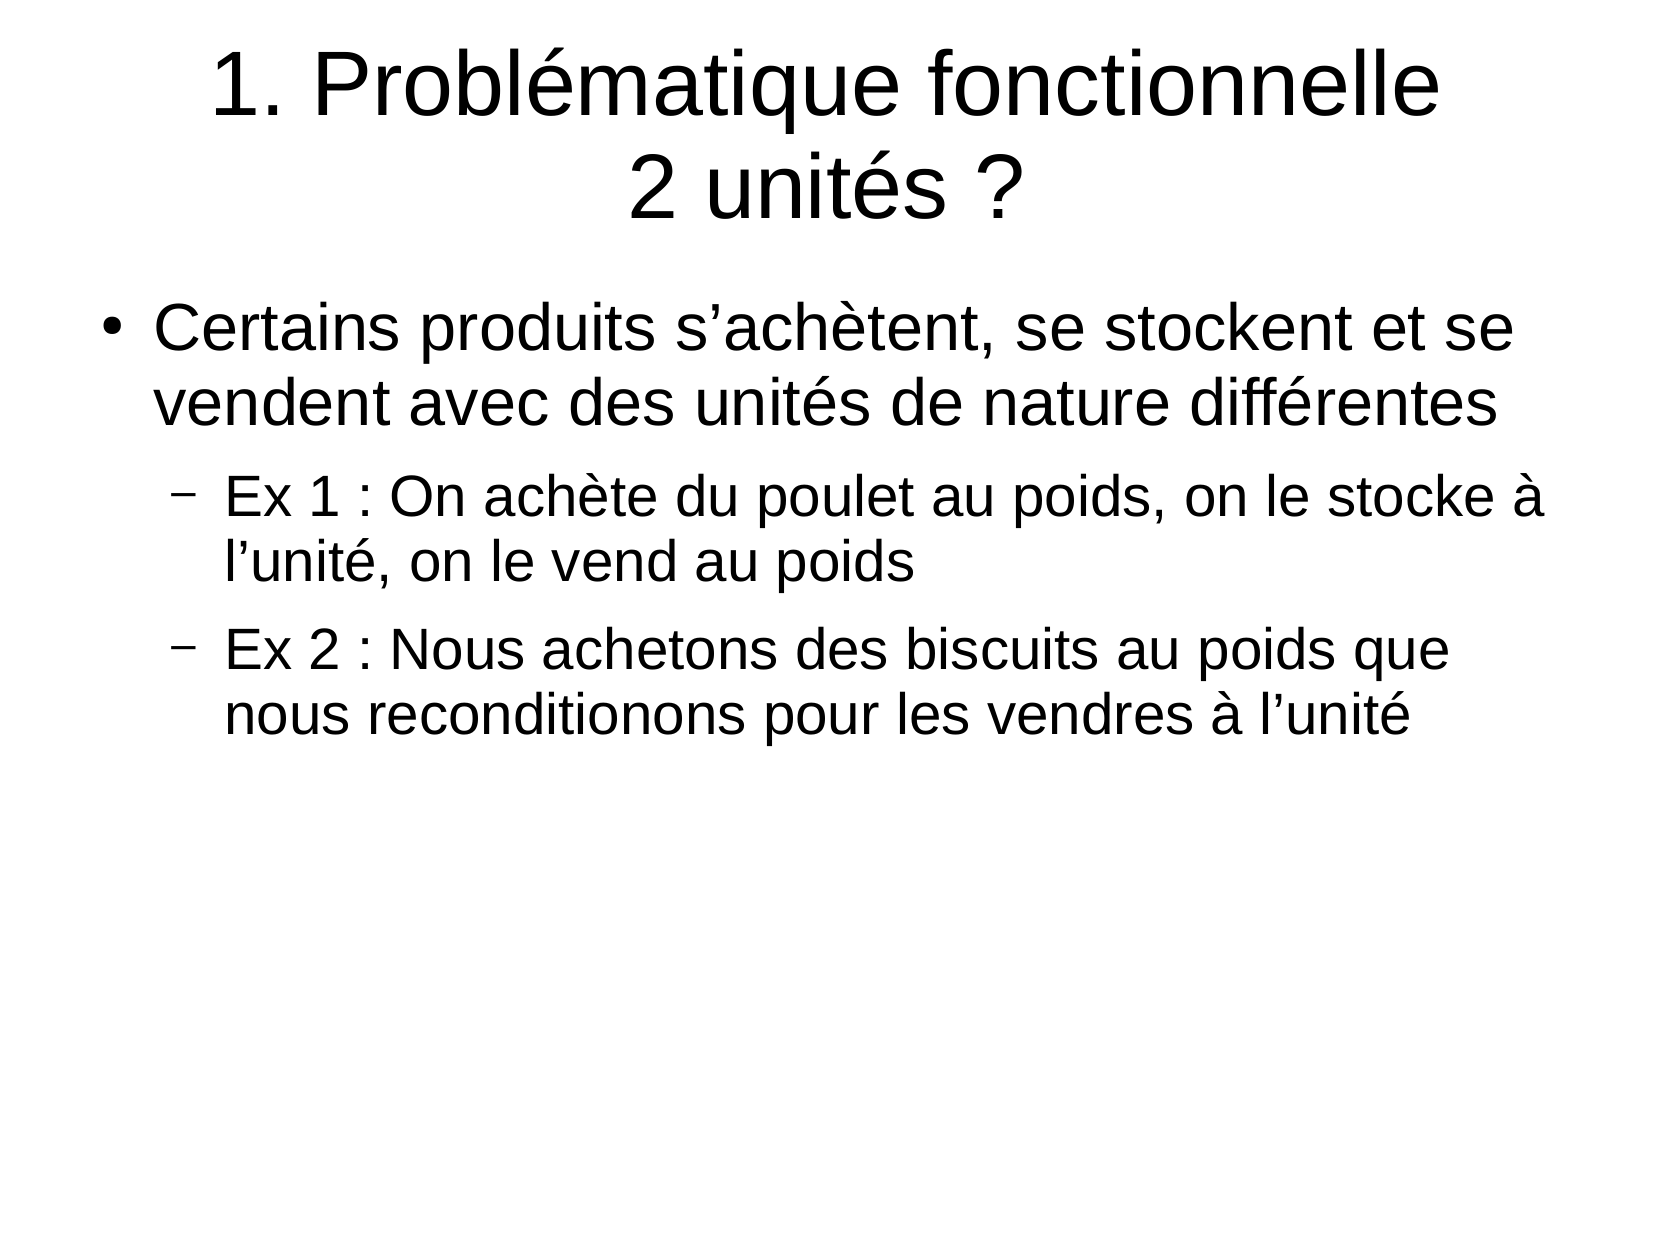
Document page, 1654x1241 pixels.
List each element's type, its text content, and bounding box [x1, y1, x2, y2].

title 1. Problématique fonctionnelle 2 unités ? [82, 31, 1571, 239]
list Certains produits s’achètent, se stockent et se vendent avec des unités de nature différentes Ex 1 : On achète du poulet au poids, on le stocke à l’unité, on le vend au poids Ex 2 : Nous achetons des biscuits au poids que nous reconditionons pour les vendres à l’unité [82, 290, 1571, 1205]
